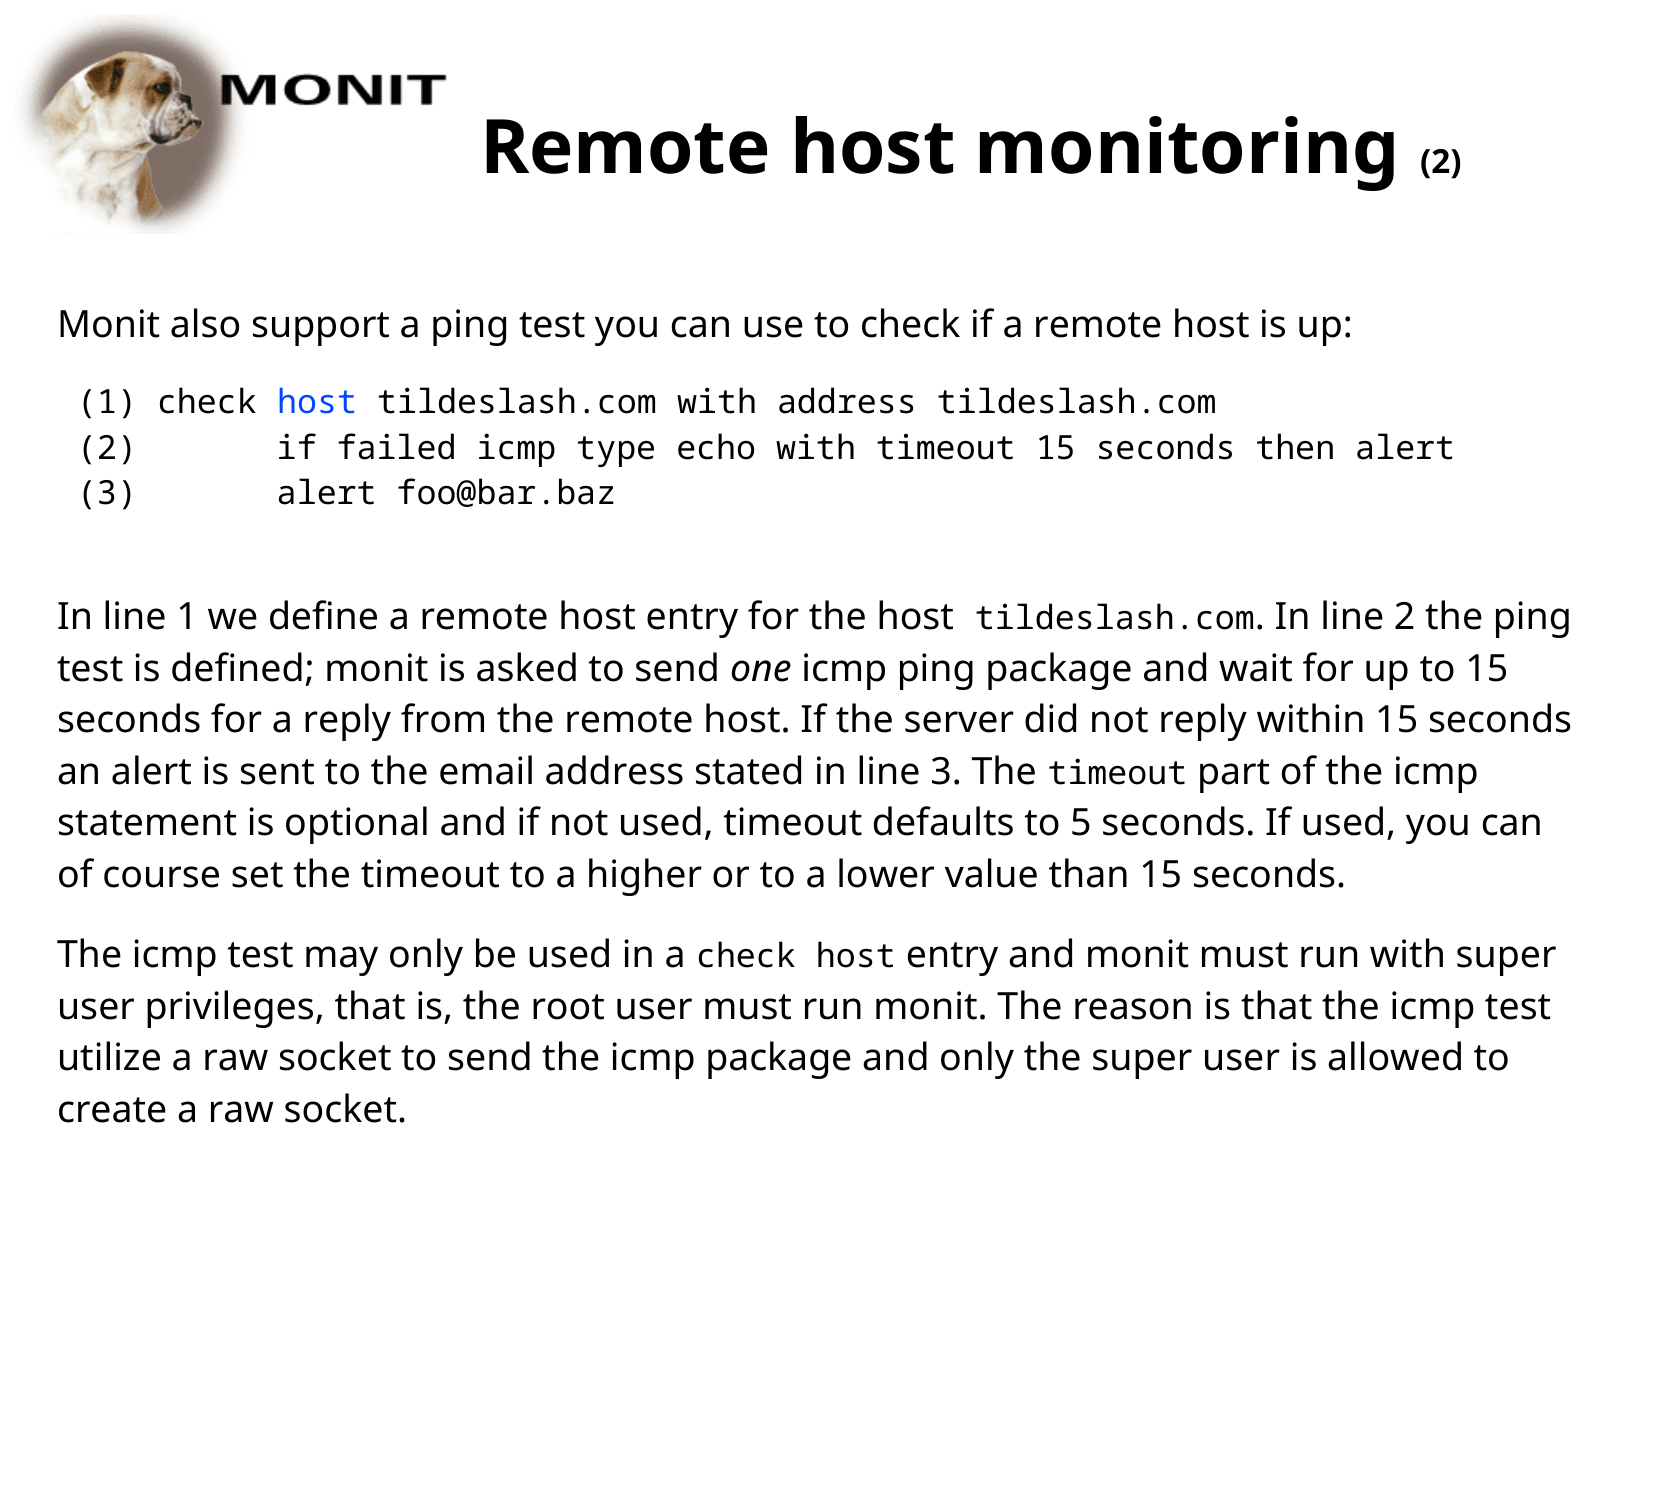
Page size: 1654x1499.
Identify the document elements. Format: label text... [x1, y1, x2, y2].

list Monit also support a ping test you can use to check if a remote host is up: (1) check host tildeslash.com with address tildeslash.com (2) if failed icmp type echo with timeout 15 seconds then alert (3) alert foo@bar.baz In line 1 we define a remote host entry for the host tildeslash.com. In line 2 the ping test is defined; monit is asked to send one icmp ping package and wait for up to 15 seconds for a reply from the remote host. If the server did not reply within 15 seconds an alert is sent to the email address stated in line 3. The timeout part of the icmp statement is optional and if not used, timeout defaults to 5 seconds. If used, you can of course set the timeout to a higher or to a lower value than 15 seconds. The icmp test may only be used in a check host entry and monit must run with super user privileges, that is, the root user must run monit. The reason is that the icmp test utilize a raw socket to send the icmp package and only the super user is allowed to create a raw socket. [57, 297, 1588, 1468]
title Remote host monitoring (2) [504, 75, 1438, 213]
picture [14, 14, 448, 234]
